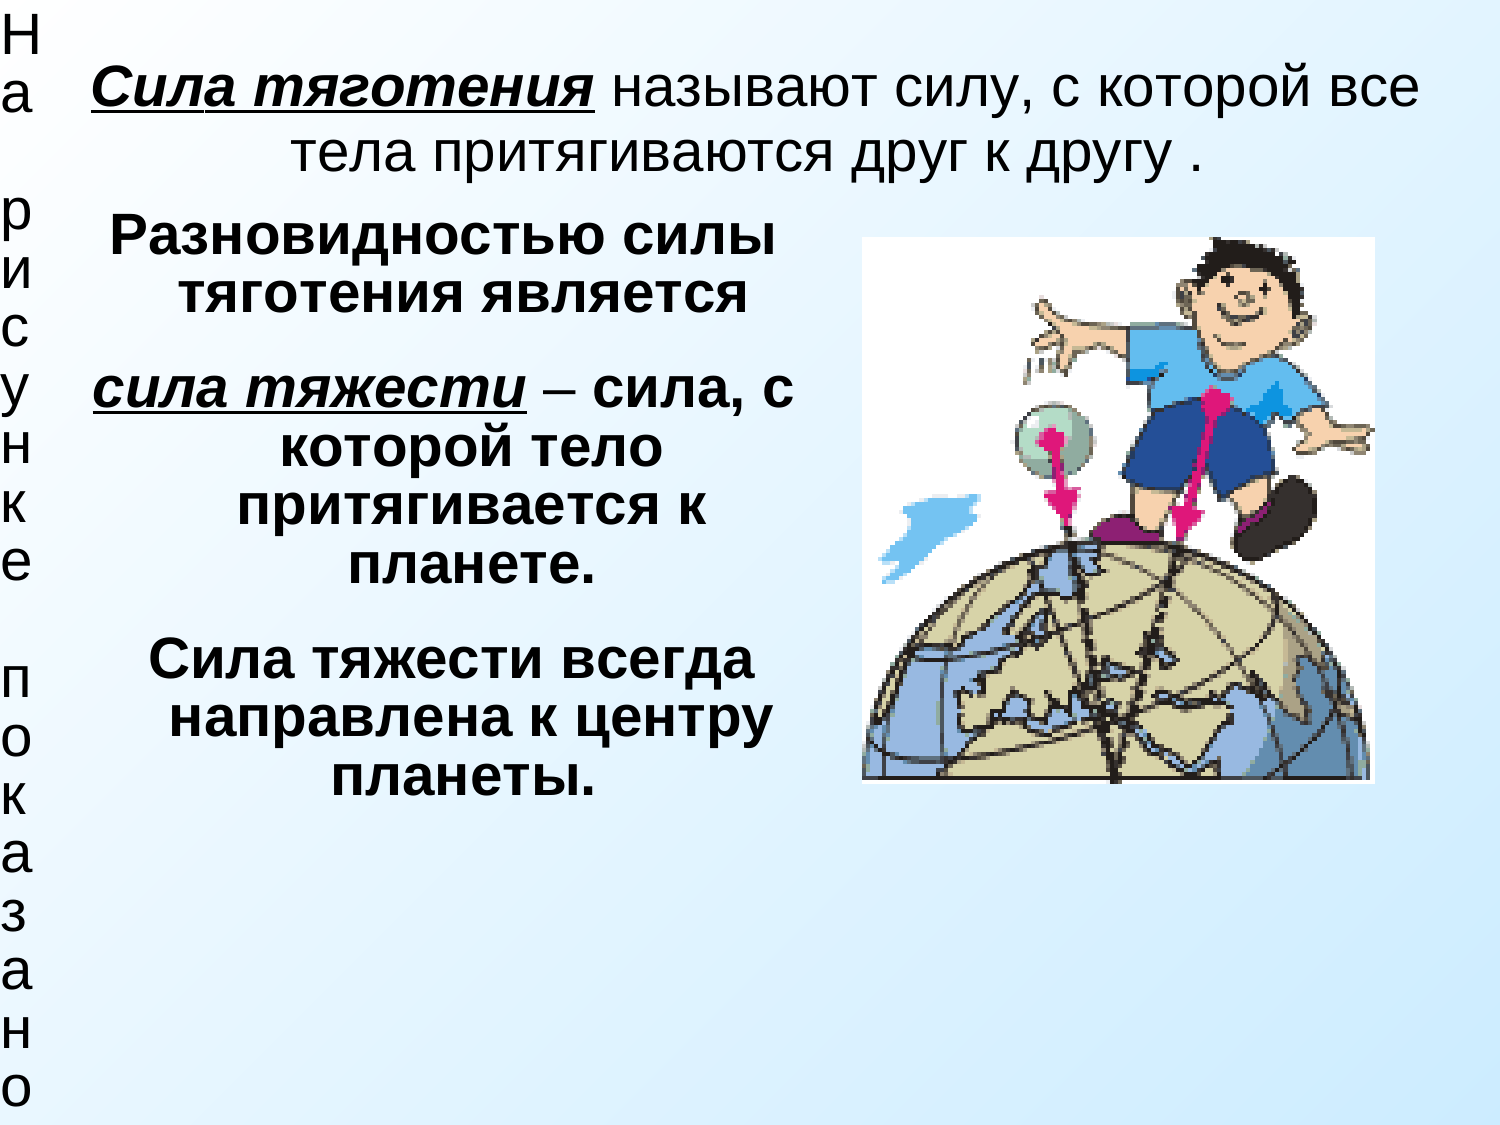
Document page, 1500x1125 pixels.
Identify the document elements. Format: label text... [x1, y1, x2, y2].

picture [862, 237, 1375, 784]
title Сила тяготения называют силу, с которой все тела притягиваются друг к другу . [75, 9, 1438, 228]
list Разновидностью силы тяготения является сила тяжести – сила, с которой тело притягивается к планете. Сила тяжести всегда направлена к центру планеты. [37, 200, 850, 876]
